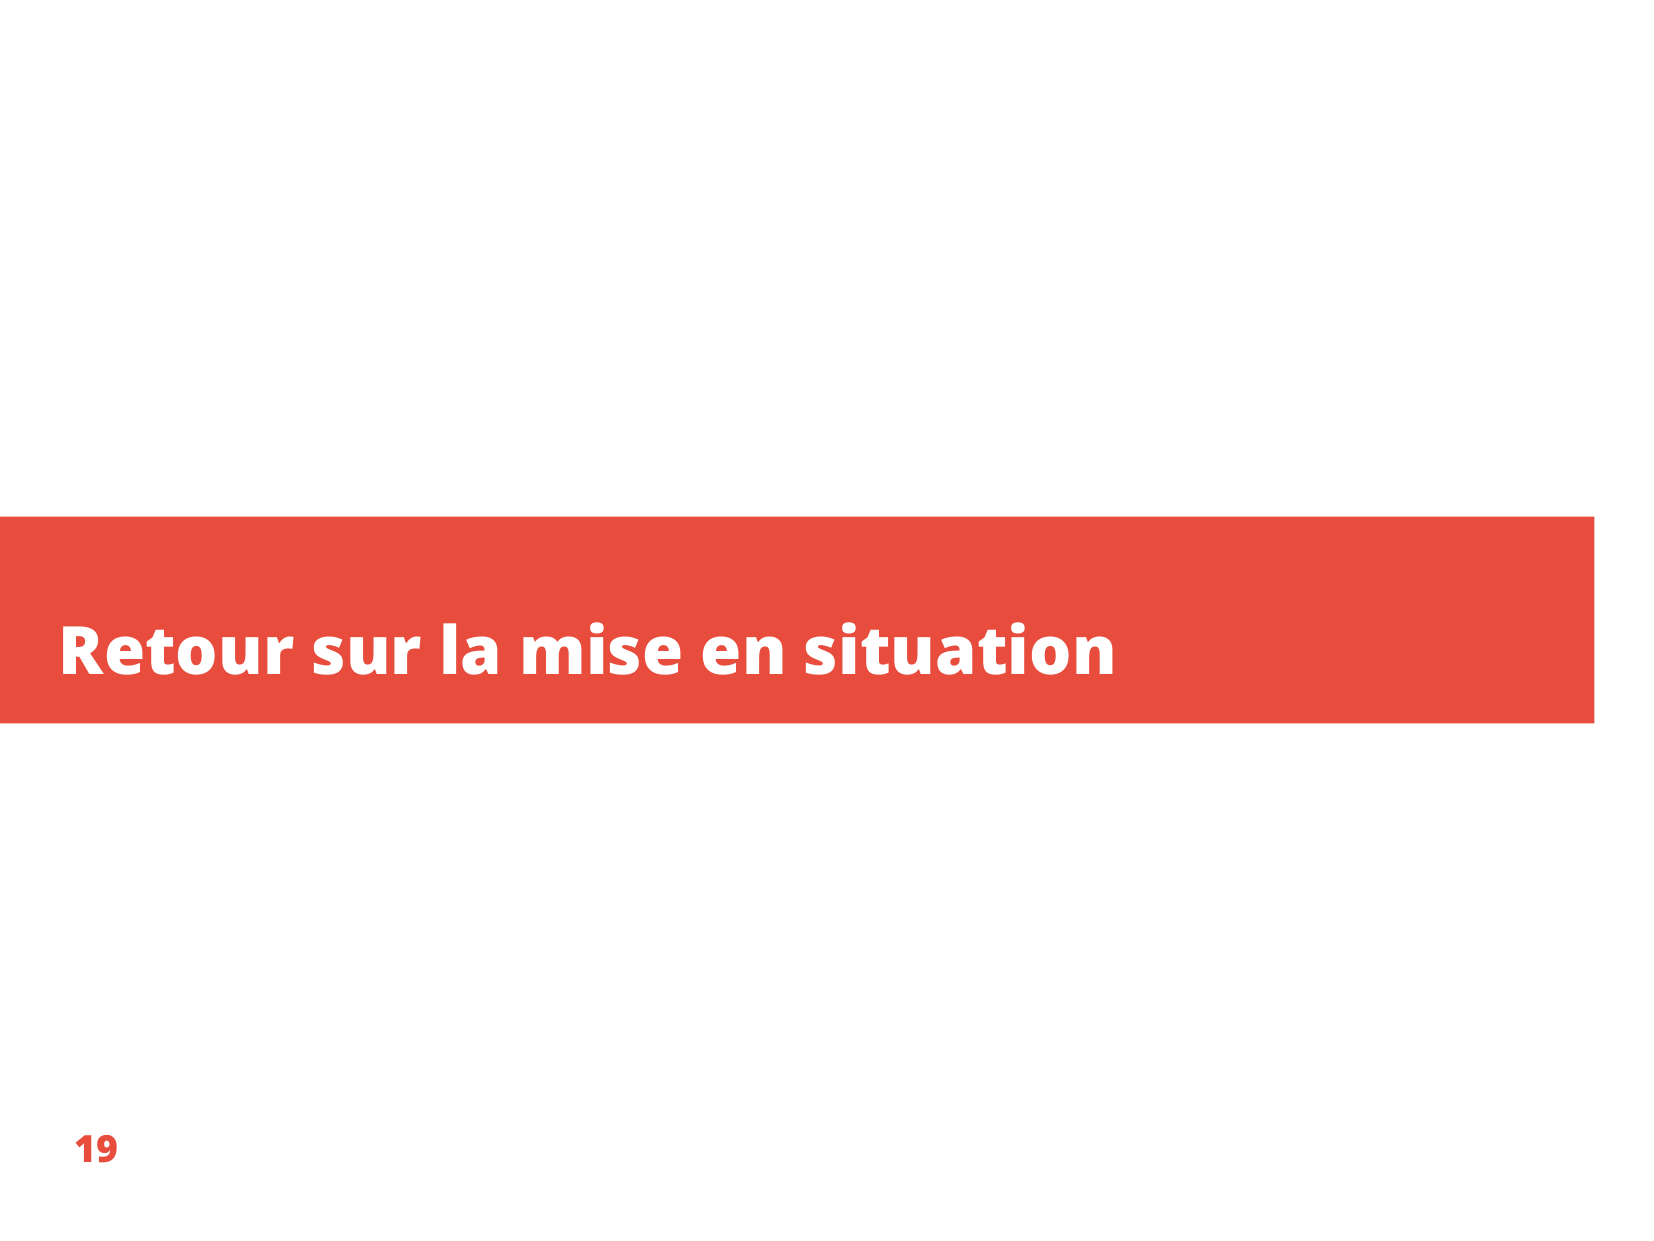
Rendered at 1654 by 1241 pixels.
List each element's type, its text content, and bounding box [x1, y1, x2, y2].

title Retour sur la mise en situation [59, 546, 1595, 694]
